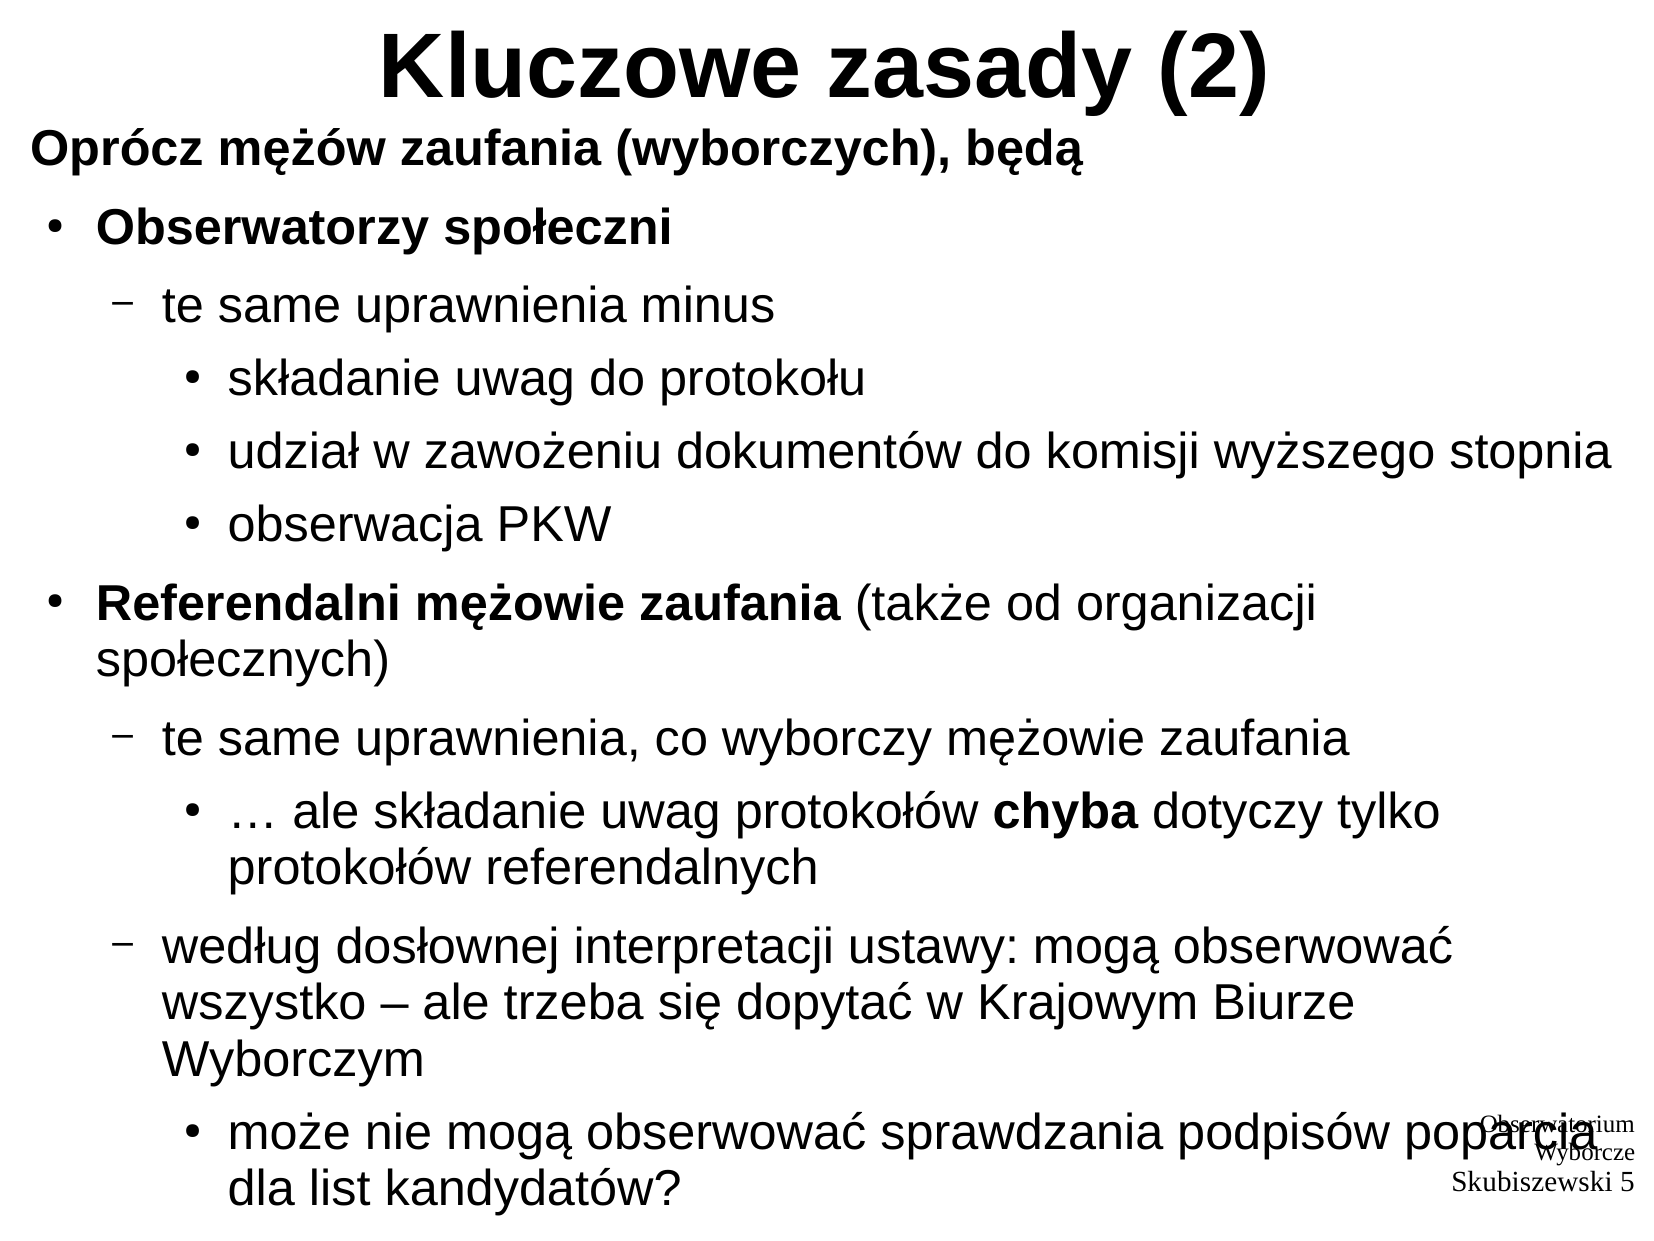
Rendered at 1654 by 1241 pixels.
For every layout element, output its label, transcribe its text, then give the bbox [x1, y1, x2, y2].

title Kluczowe zasady (2) [15, 15, 1636, 151]
list Oprócz mężów zaufania (wyborczych), będą Obserwatorzy społeczni te same uprawnienia minus składanie uwag do protokołu udział w zawożeniu dokumentów do komisji wyższego stopnia obserwacja PKW Referendalni mężowie zaufania (także od organizacji społecznych) te same uprawnienia, co wyborczy mężowie zaufania … ale składanie uwag protokołów chyba dotyczy tylko protokołów referendalnych według dosłownej interpretacji ustawy: mogą obserwować wszystko – ale trzeba się dopytać w Krajowym Biurze Wyborczym może nie mogą obserwować sprawdzania podpisów poparcia dla list kandydatów? [30, 120, 1621, 1231]
